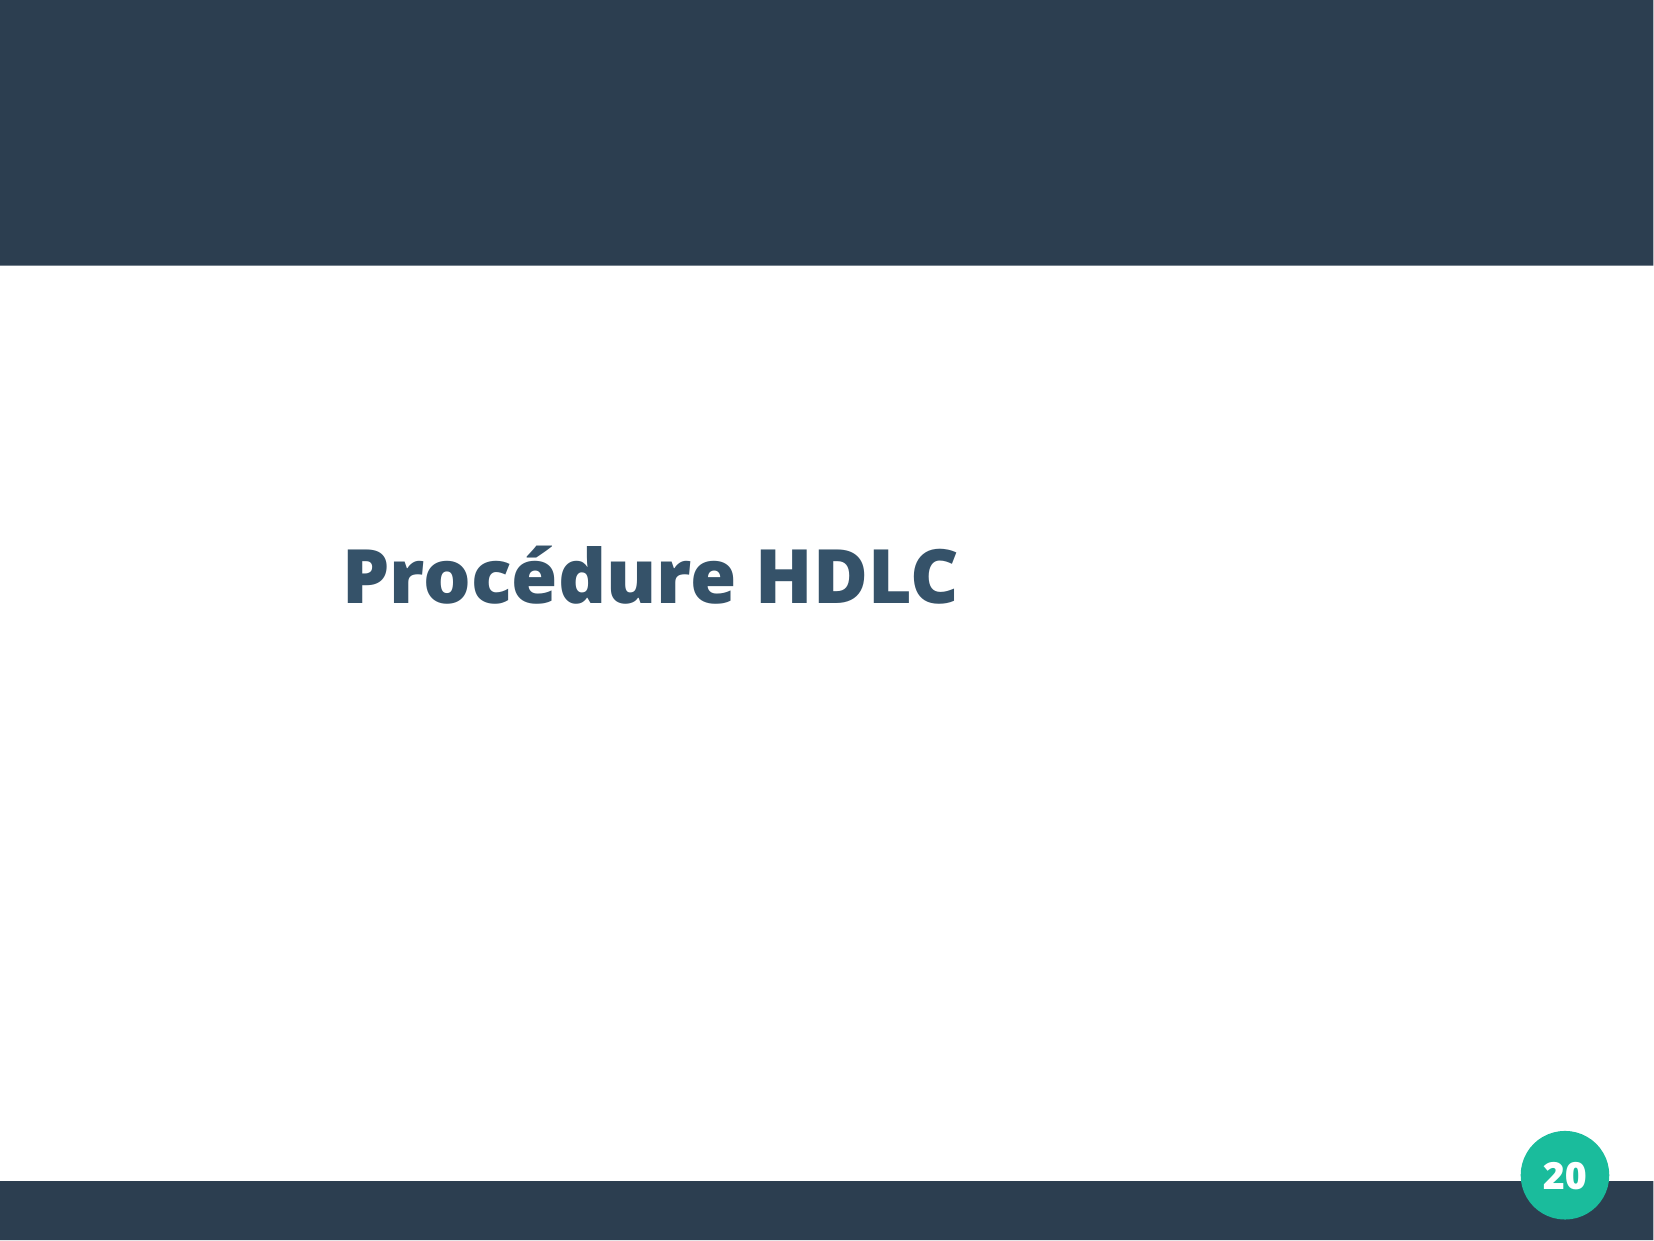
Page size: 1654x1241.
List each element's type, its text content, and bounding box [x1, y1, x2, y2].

title Procédure HDLC [342, 496, 1264, 654]
